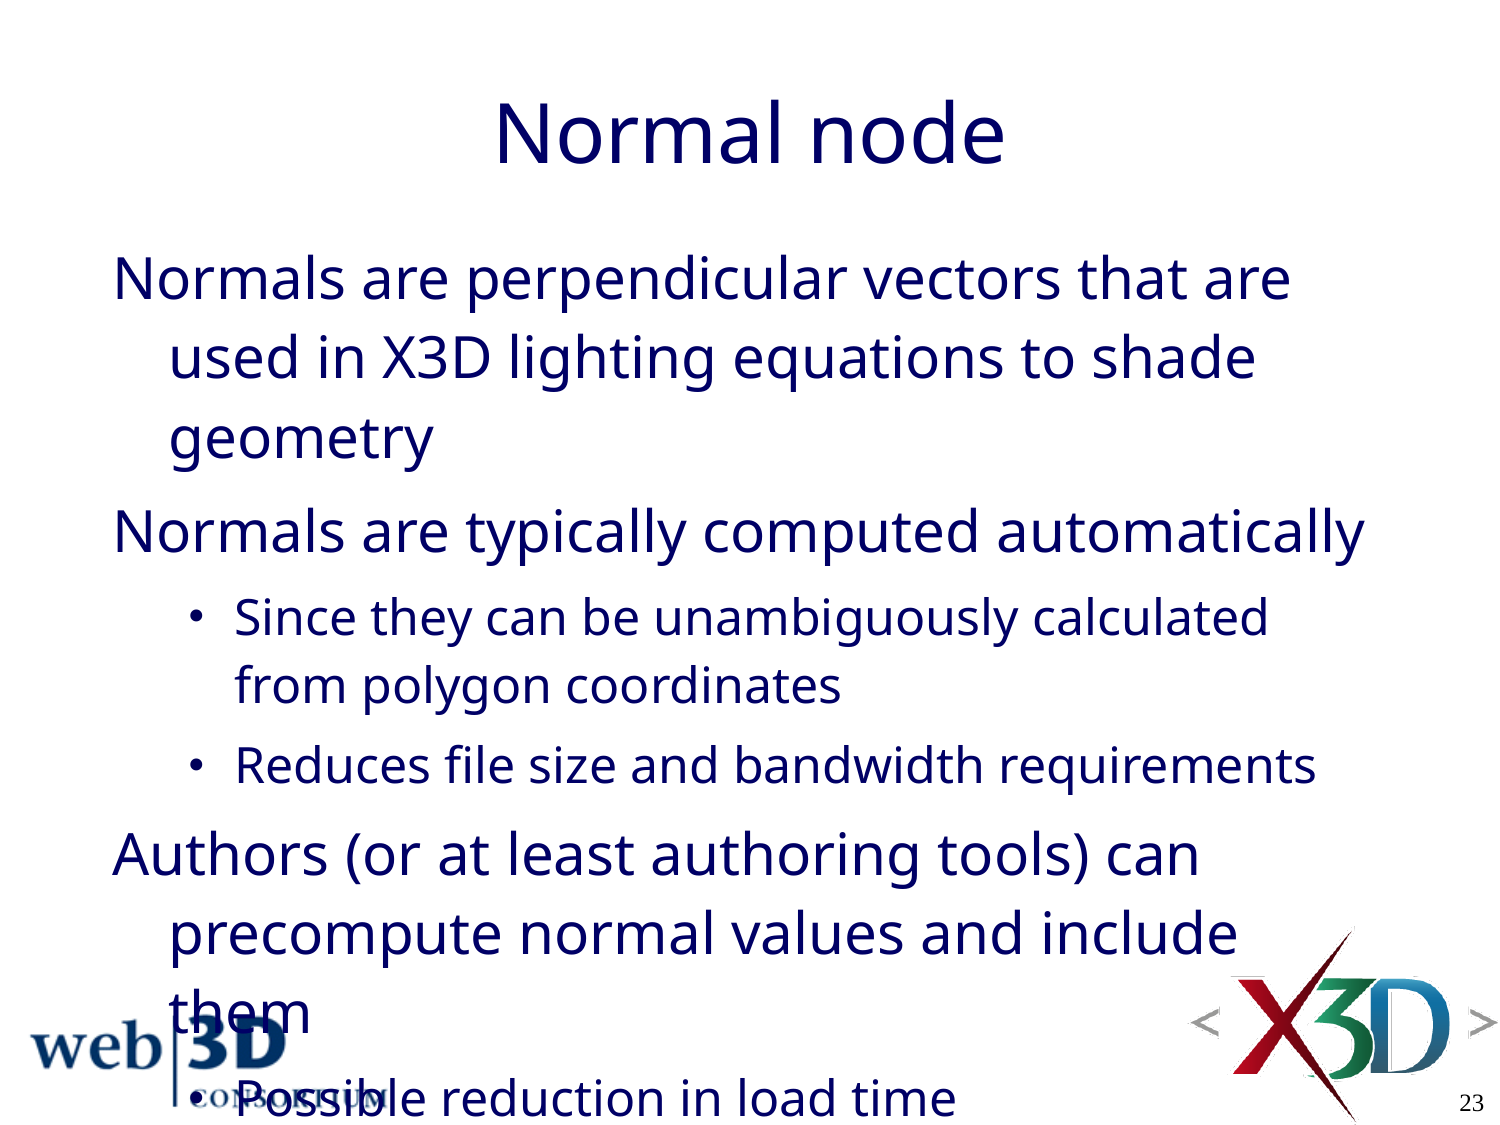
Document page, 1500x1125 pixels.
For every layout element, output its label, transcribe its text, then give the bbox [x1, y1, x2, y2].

picture [406, 1092, 413, 1100]
picture [1187, 926, 1500, 1125]
list Normals are perpendicular vectors that are used in X3D lighting equations to shade geometry Normals are typically computed automatically Since they can be unambiguously calculated from polygon coordinates Reduces file size and bandwidth requirements Authors (or at least authoring tools) can precompute normal values and include them Possible reduction in load time Can enable application of special effects [112, 237, 1388, 986]
picture [406, 1103, 413, 1112]
picture [12, 998, 413, 1118]
title Normal node [112, 37, 1388, 226]
